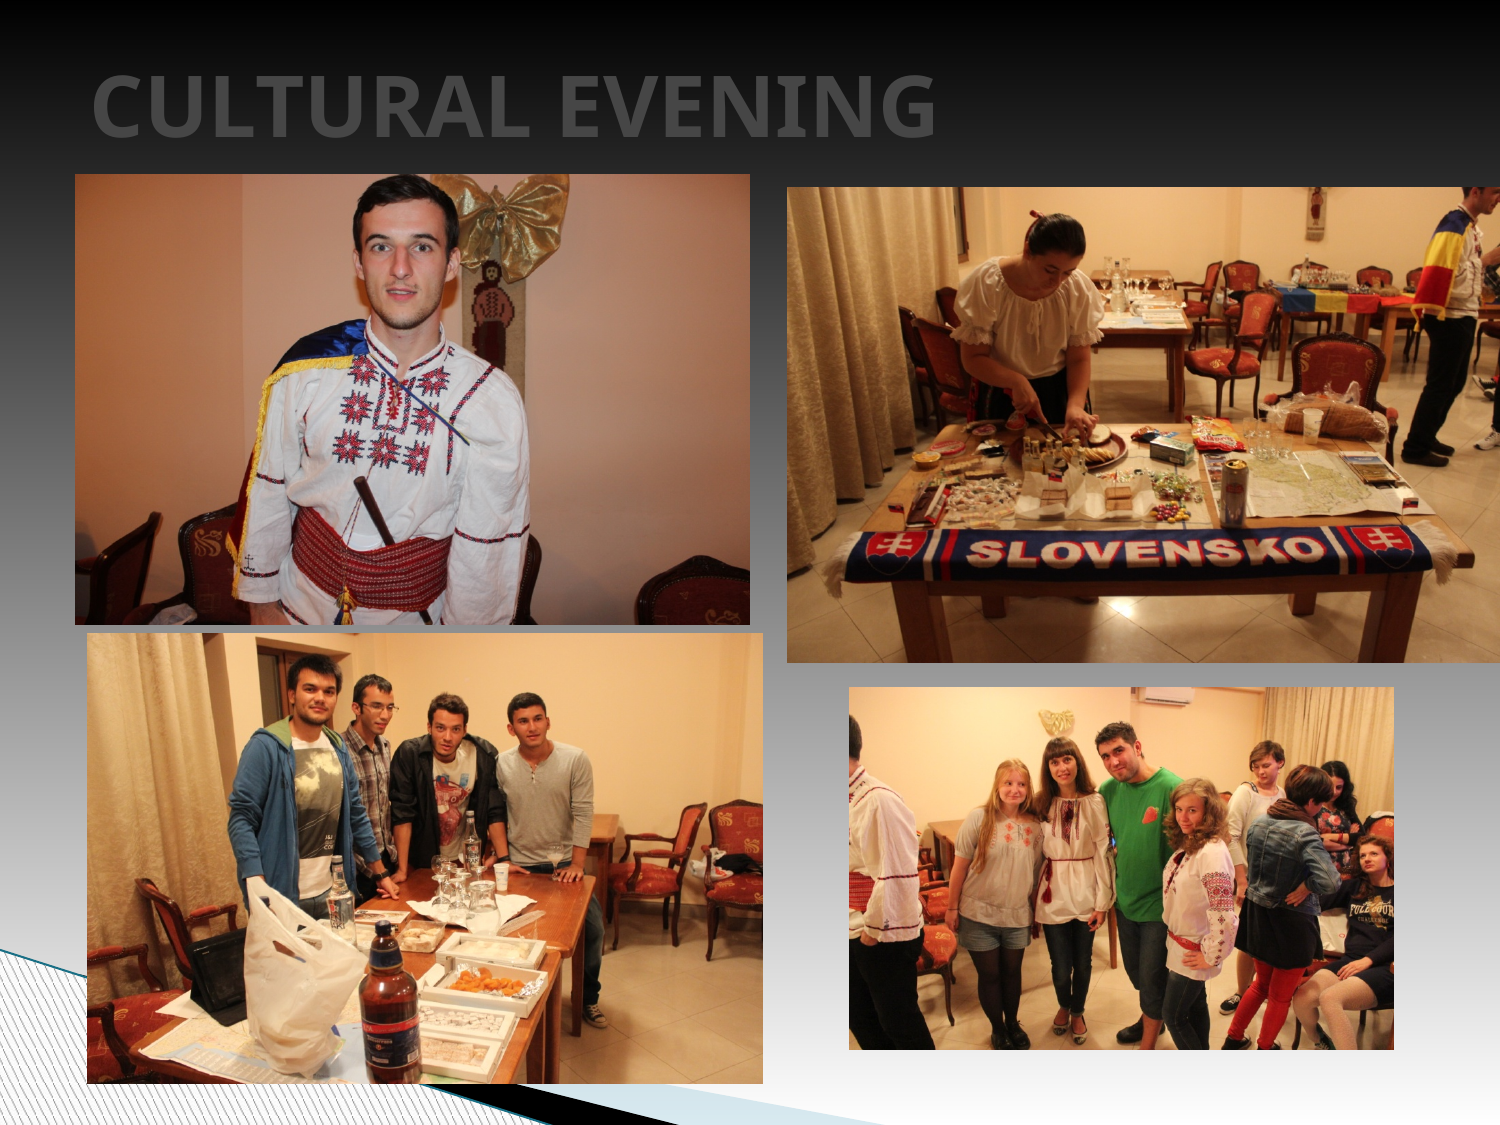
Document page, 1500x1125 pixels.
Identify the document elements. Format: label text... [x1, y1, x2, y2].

picture [0, 633, 763, 1125]
picture [849, 687, 1394, 1050]
picture [75, 233, 750, 625]
picture [787, 187, 1500, 663]
title CULTURAL EVENING [75, 45, 1425, 233]
